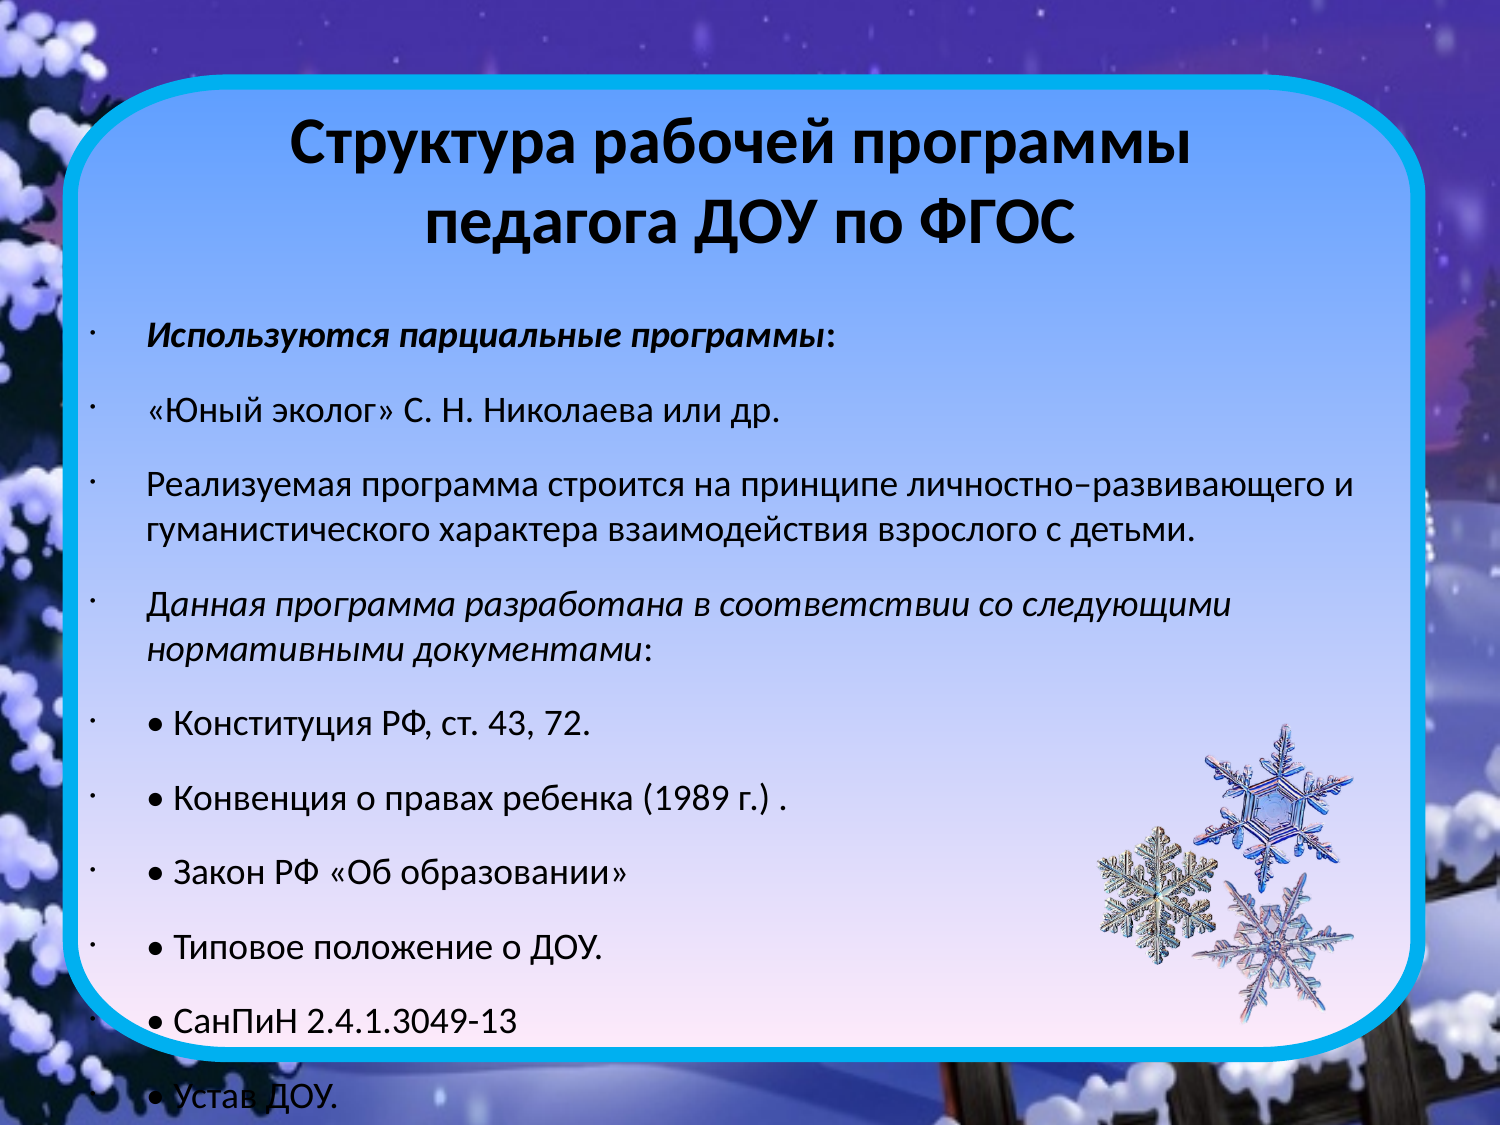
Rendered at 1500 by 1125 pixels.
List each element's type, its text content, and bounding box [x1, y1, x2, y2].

list Используются парциальные программы: «Юный эколог» С. Н. Николаева или др. Реализуемая программа строится на принципе личностно–развивающего и гуманистического характера взаимодействия взрослого с детьми. Данная программа разработана в соответствии со следующими нормативными документами: • Конституция РФ, ст. 43, 72. • Конвенция о правах ребенка (1989 г.) . • Закон РФ «Об образовании» • Типовое положение о ДОУ. • СанПиН 2.4.1.3049-13 • Устав ДОУ. • ФГОС ДО. [75, 302, 1425, 1005]
title Структура рабочей программы педагога ДОУ по ФГОС [75, 90, 1425, 279]
picture [0, 0, 1500, 1125]
